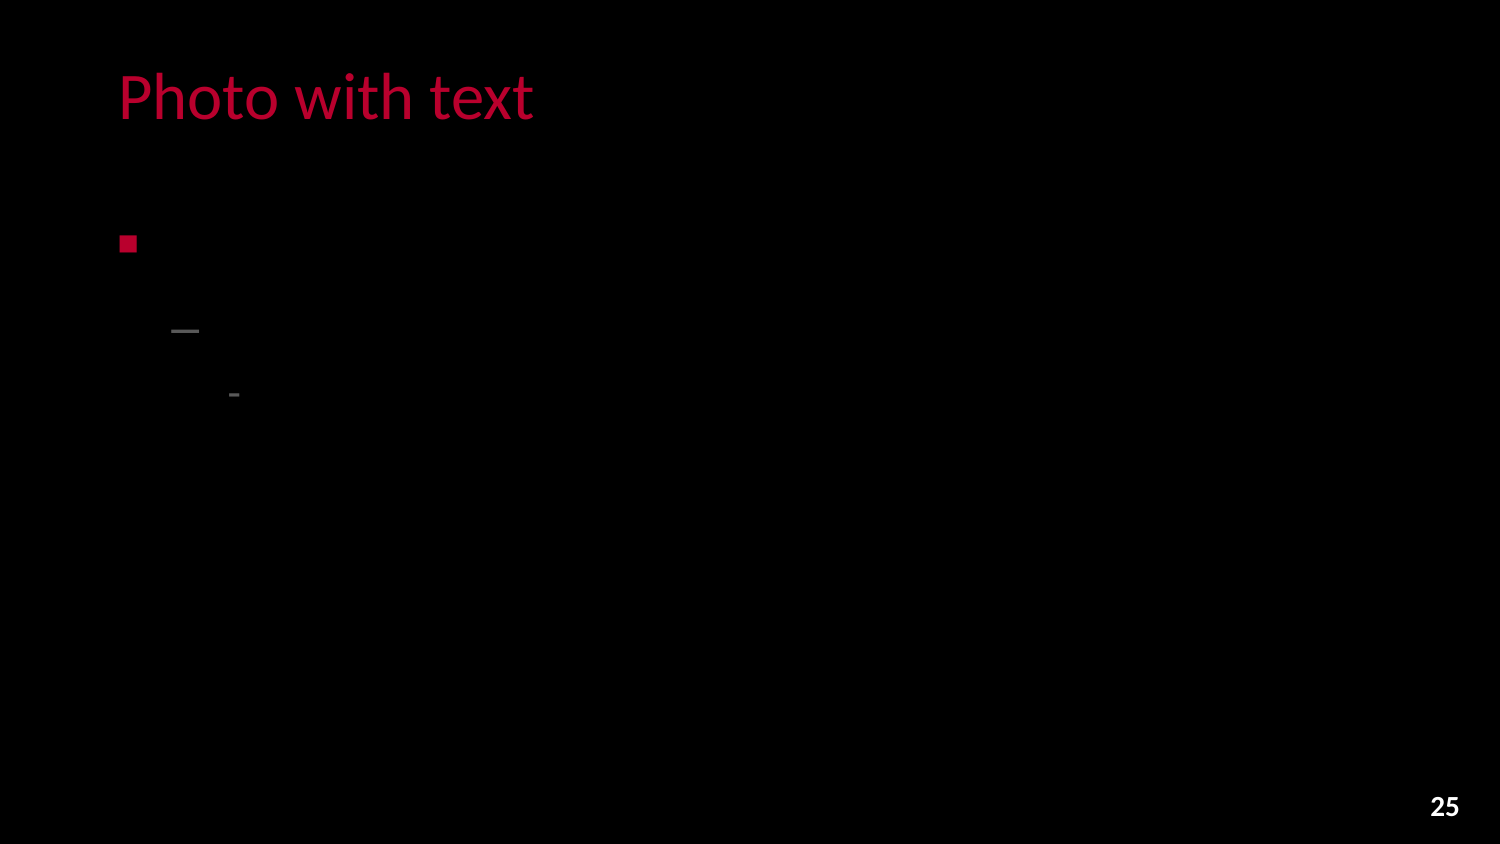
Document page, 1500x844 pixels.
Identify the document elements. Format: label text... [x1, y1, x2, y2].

list First line Second line Third line [99, 209, 1394, 757]
title Photo with text [103, 45, 1397, 208]
slide_number <number> [1125, 782, 1475, 828]
